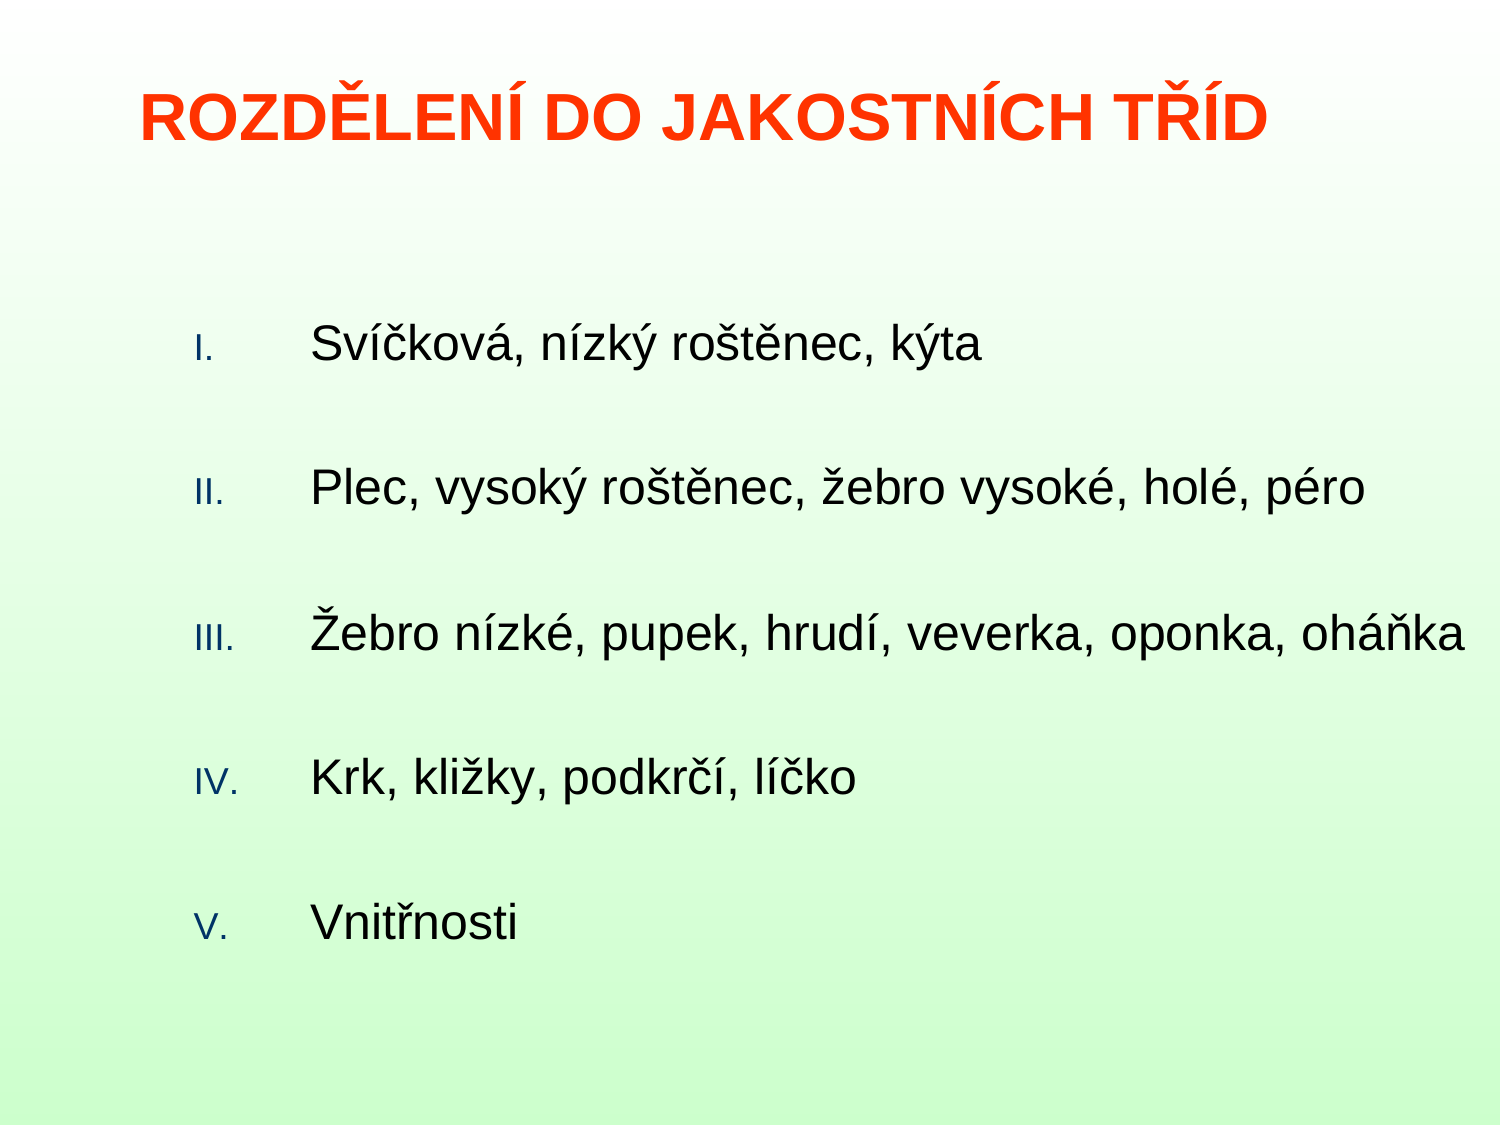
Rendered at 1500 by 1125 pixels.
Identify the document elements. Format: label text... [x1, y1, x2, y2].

title ROZDĚLENÍ DO JAKOSTNÍCH TŘÍD [124, 78, 1401, 242]
list Svíčková, nízký roštěnec, kýta Plec, vysoký roštěnec, žebro vysoké, holé, péro Žebro nízké, pupek, hrudí, veverka, oponka, oháňka Krk, kližky, podkrčí, líčko Vnitřnosti [178, 302, 1500, 1030]
